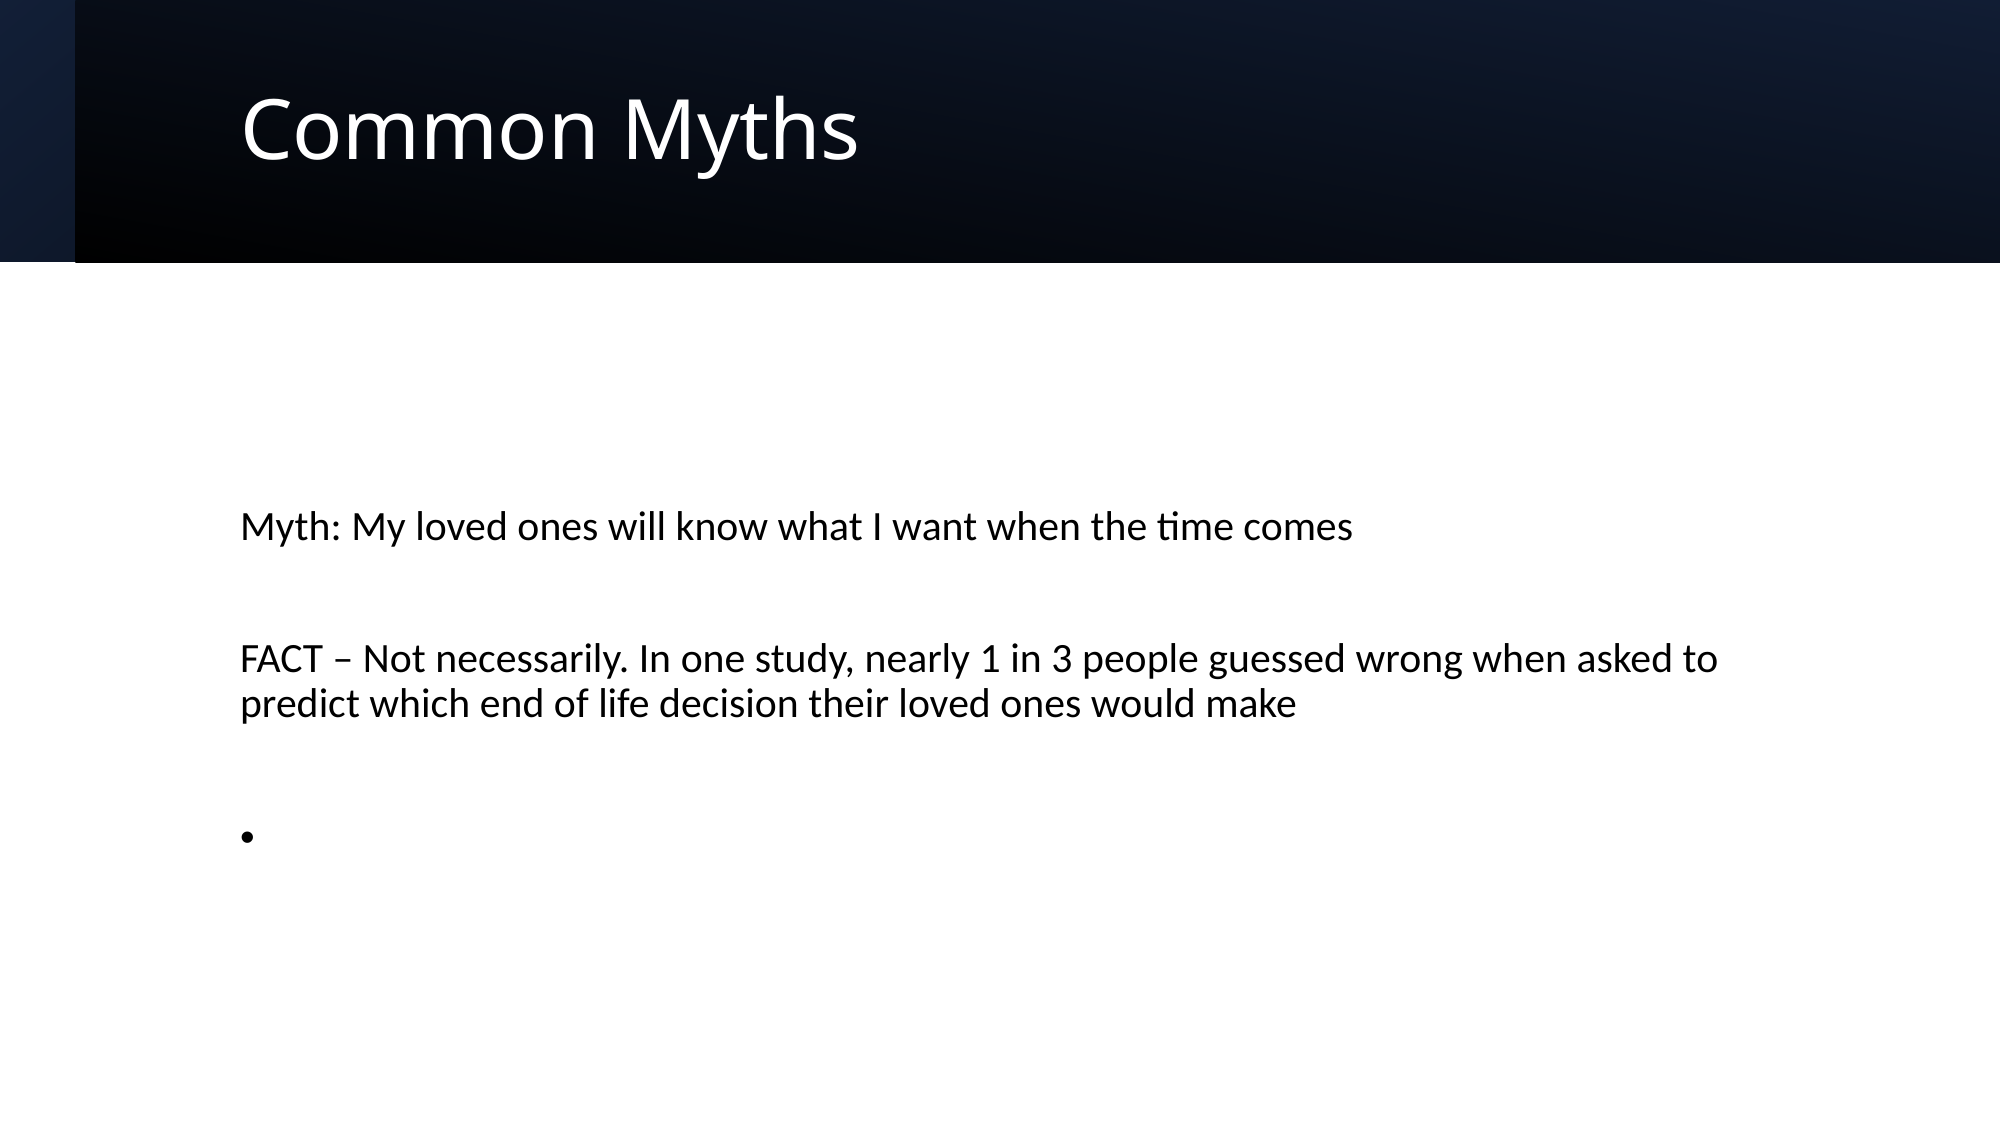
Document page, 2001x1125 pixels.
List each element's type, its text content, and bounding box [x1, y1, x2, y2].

text_box [0, 0, 2000, 1125]
title Common Myths [225, 48, 1849, 218]
list Myth: My loved ones will know what I want when the time comes FACT – Not necessarily. In one study, nearly 1 in 3 people guessed wrong when asked to predict which end of life decision their loved ones would make [225, 380, 1821, 985]
